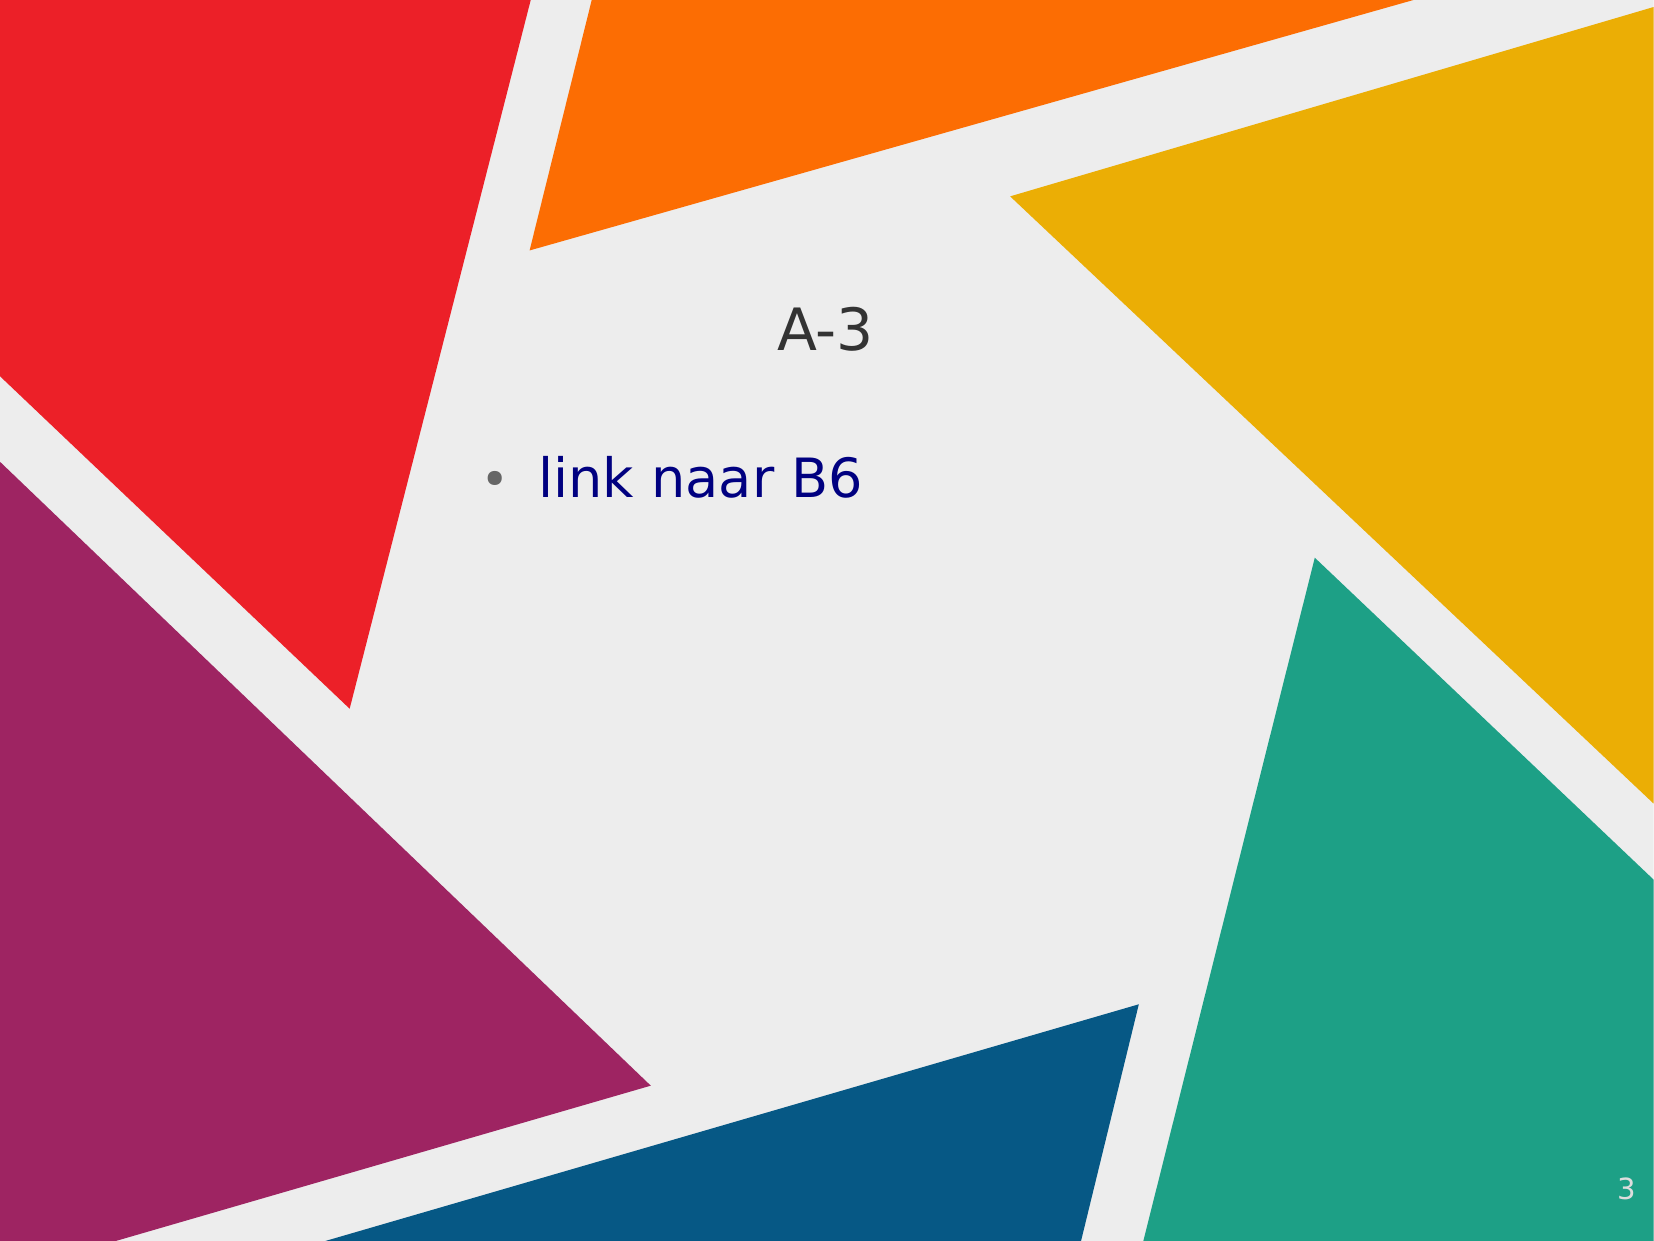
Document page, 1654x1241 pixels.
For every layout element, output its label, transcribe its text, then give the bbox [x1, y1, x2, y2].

title A-3 [467, 226, 1185, 434]
list link naar B6 [467, 447, 1191, 1005]
